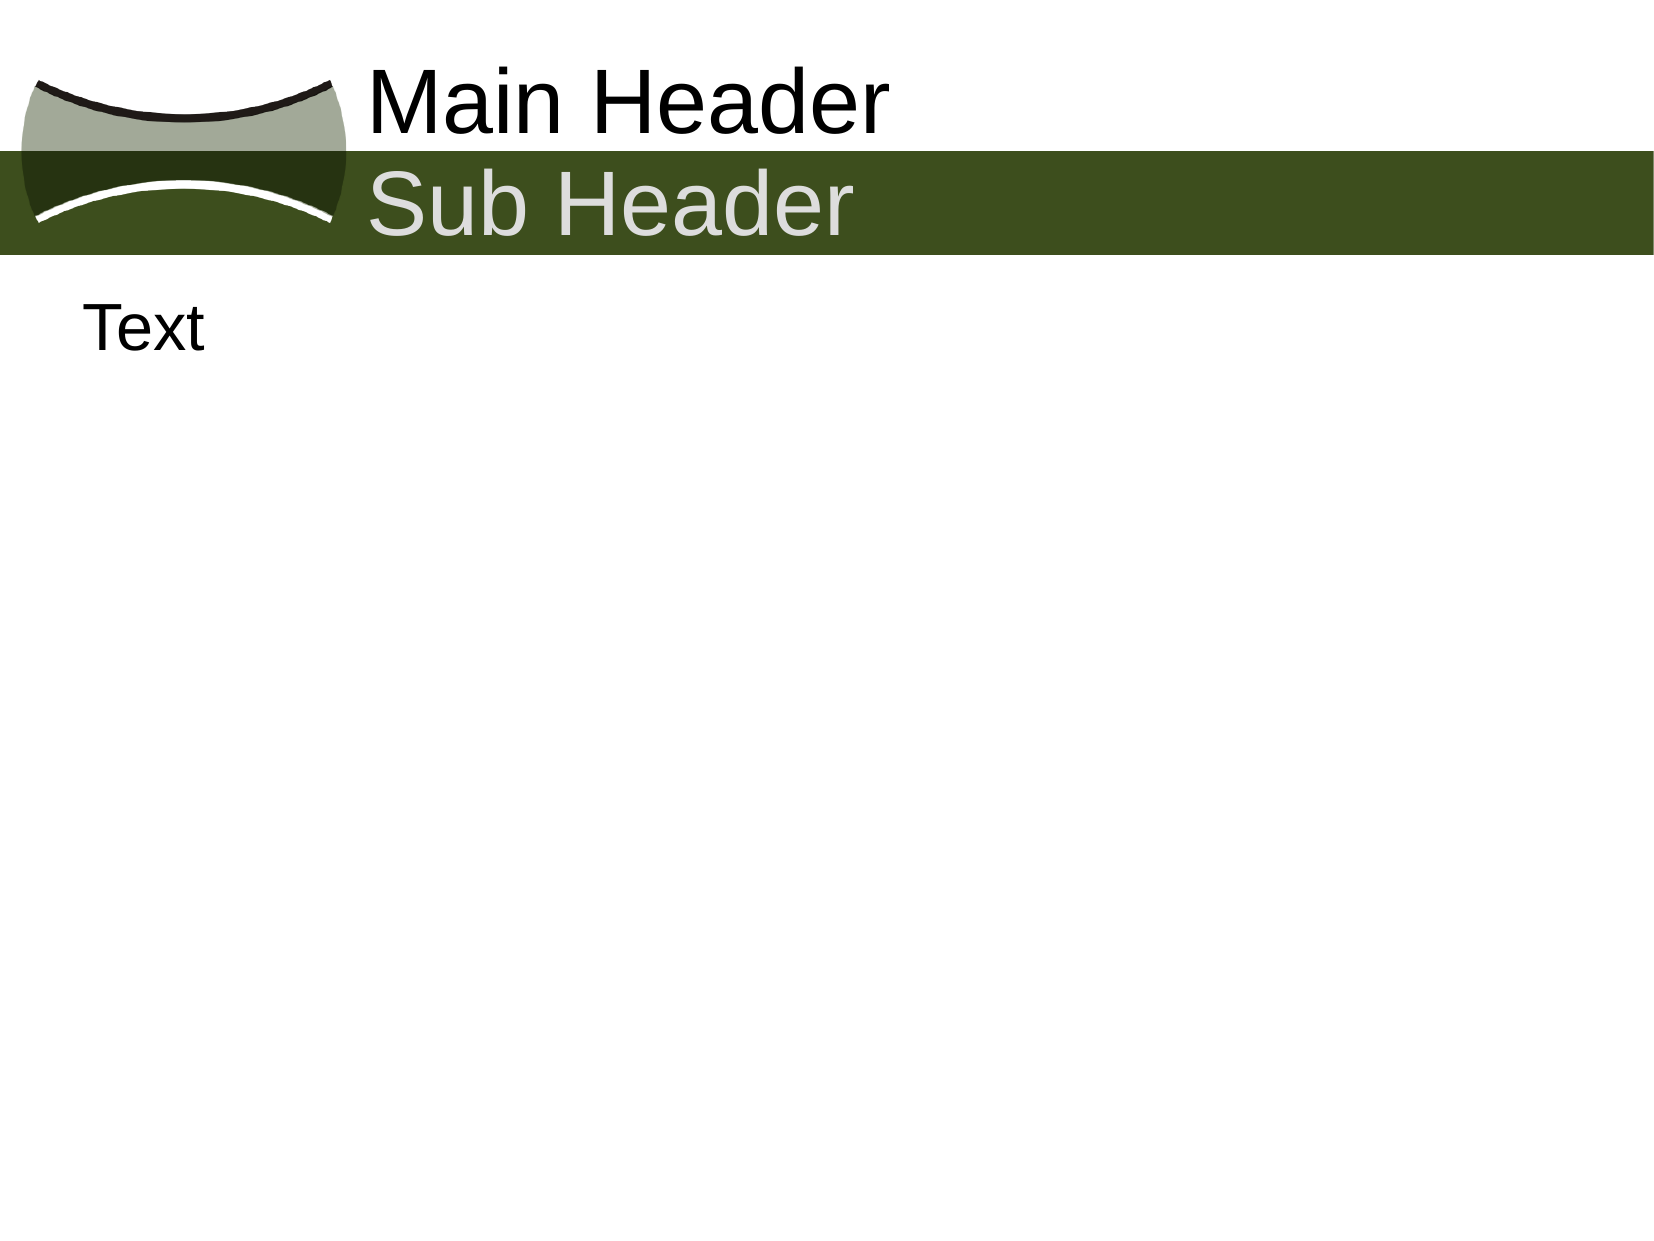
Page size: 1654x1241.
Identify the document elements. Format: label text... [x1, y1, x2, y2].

picture [0, 47, 1654, 255]
title Main Header Sub Header [366, 49, 1571, 257]
list Text [82, 290, 1595, 1010]
